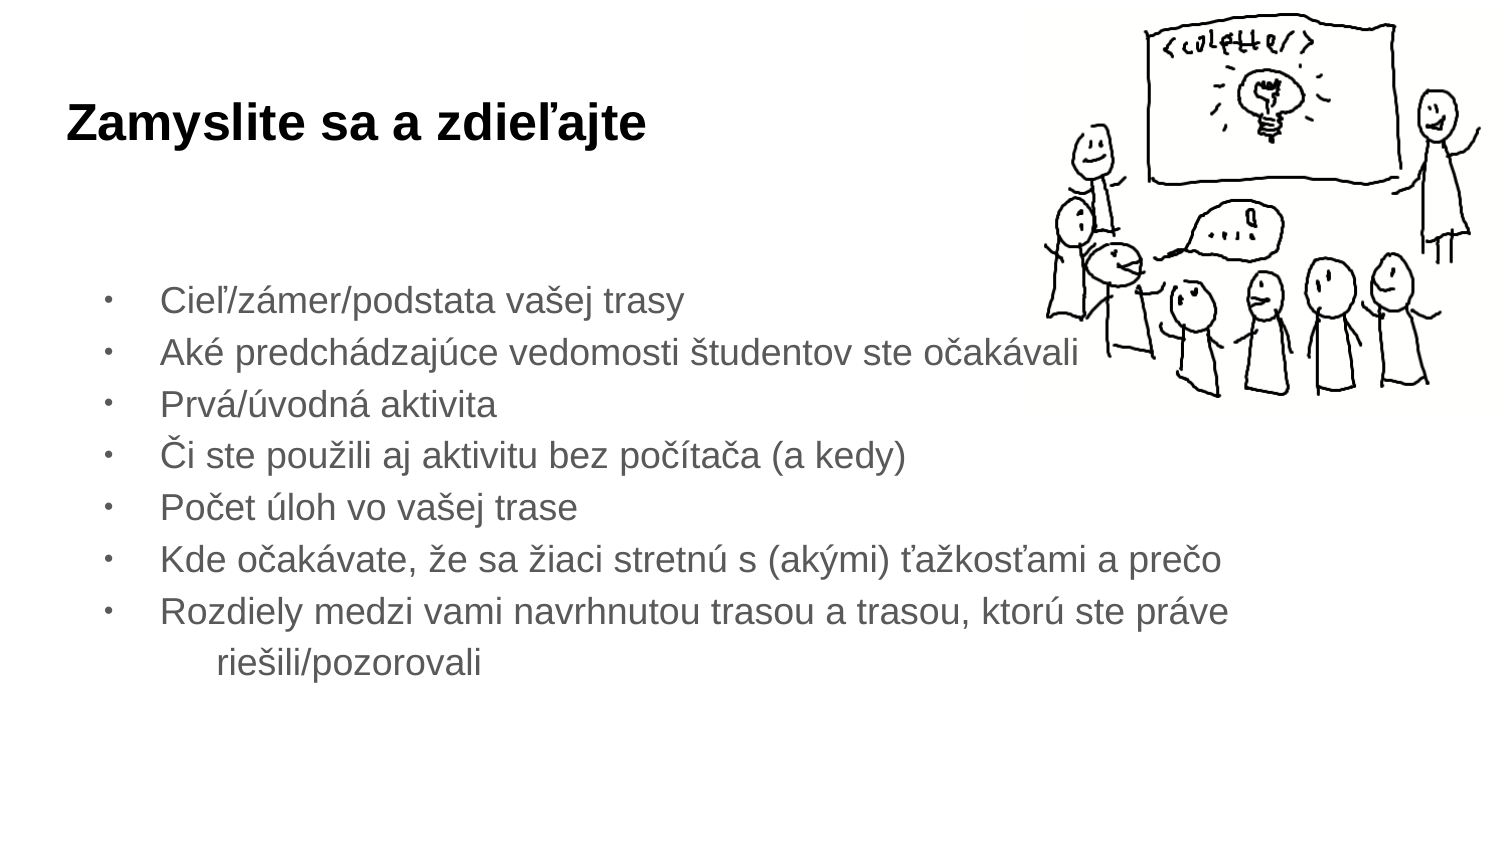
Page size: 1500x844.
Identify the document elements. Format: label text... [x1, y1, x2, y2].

title Zamyslite sa a zdieľajte [51, 72, 1029, 167]
picture [1029, 8, 1500, 414]
list Cieľ/zámer/podstata vašej trasy Aké predchádzajúce vedomosti študentov ste očakávali Prvá/úvodná aktivita Či ste použili aj aktivitu bez počítača (a kedy) Počet úloh vo vašej trase Kde očakávate, že sa žiaci stretnú s (akými) ťažkosťami a prečo Rozdiely medzi vami navrhnutou trasou a trasou, ktorú ste práve riešili/pozorovali [51, 254, 1449, 720]
